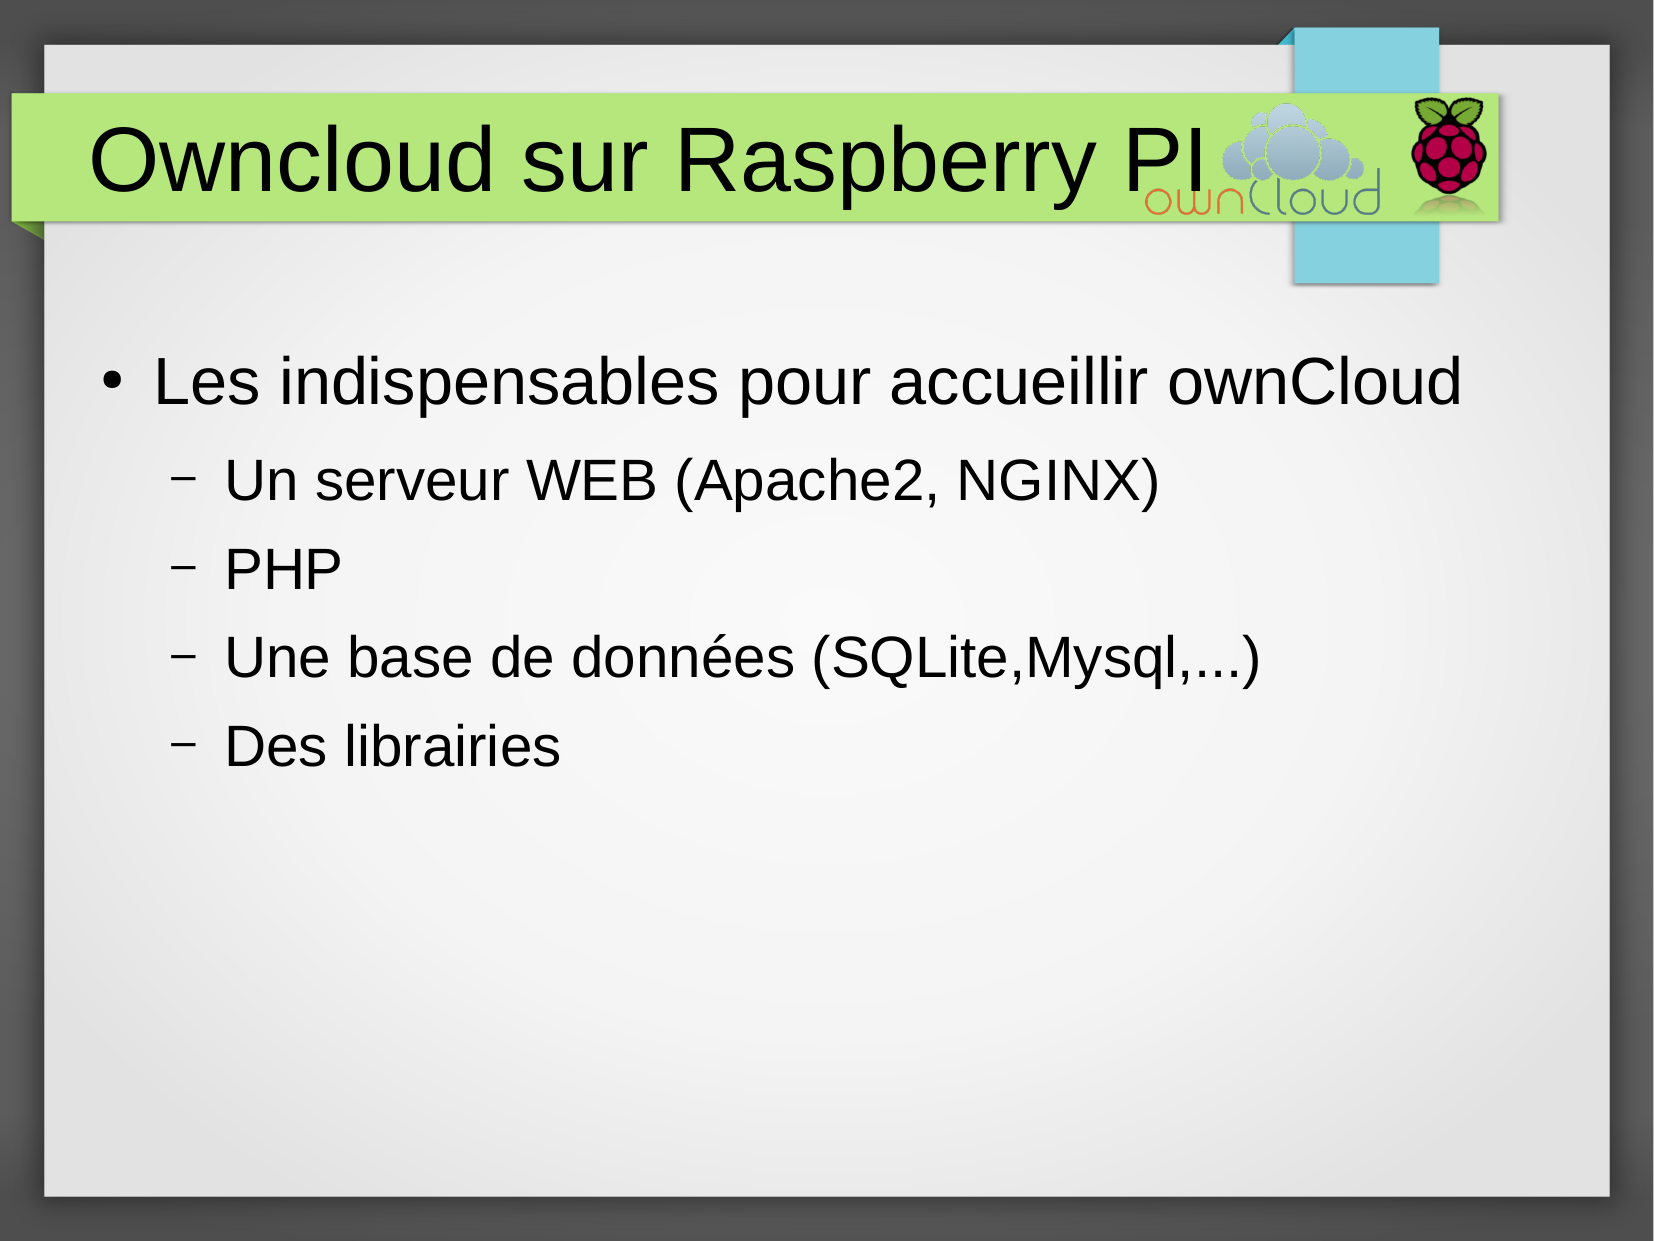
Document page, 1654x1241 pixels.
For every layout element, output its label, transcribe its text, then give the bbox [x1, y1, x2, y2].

list Les indispensables pour accueillir ownCloud Un serveur WEB (Apache2, NGINX) PHP Une base de données (SQLite,Mysql,...) Des librairies [82, 343, 1538, 1063]
title Owncloud sur Raspberry PI [70, 106, 1229, 213]
picture [0, 0, 1654, 1241]
